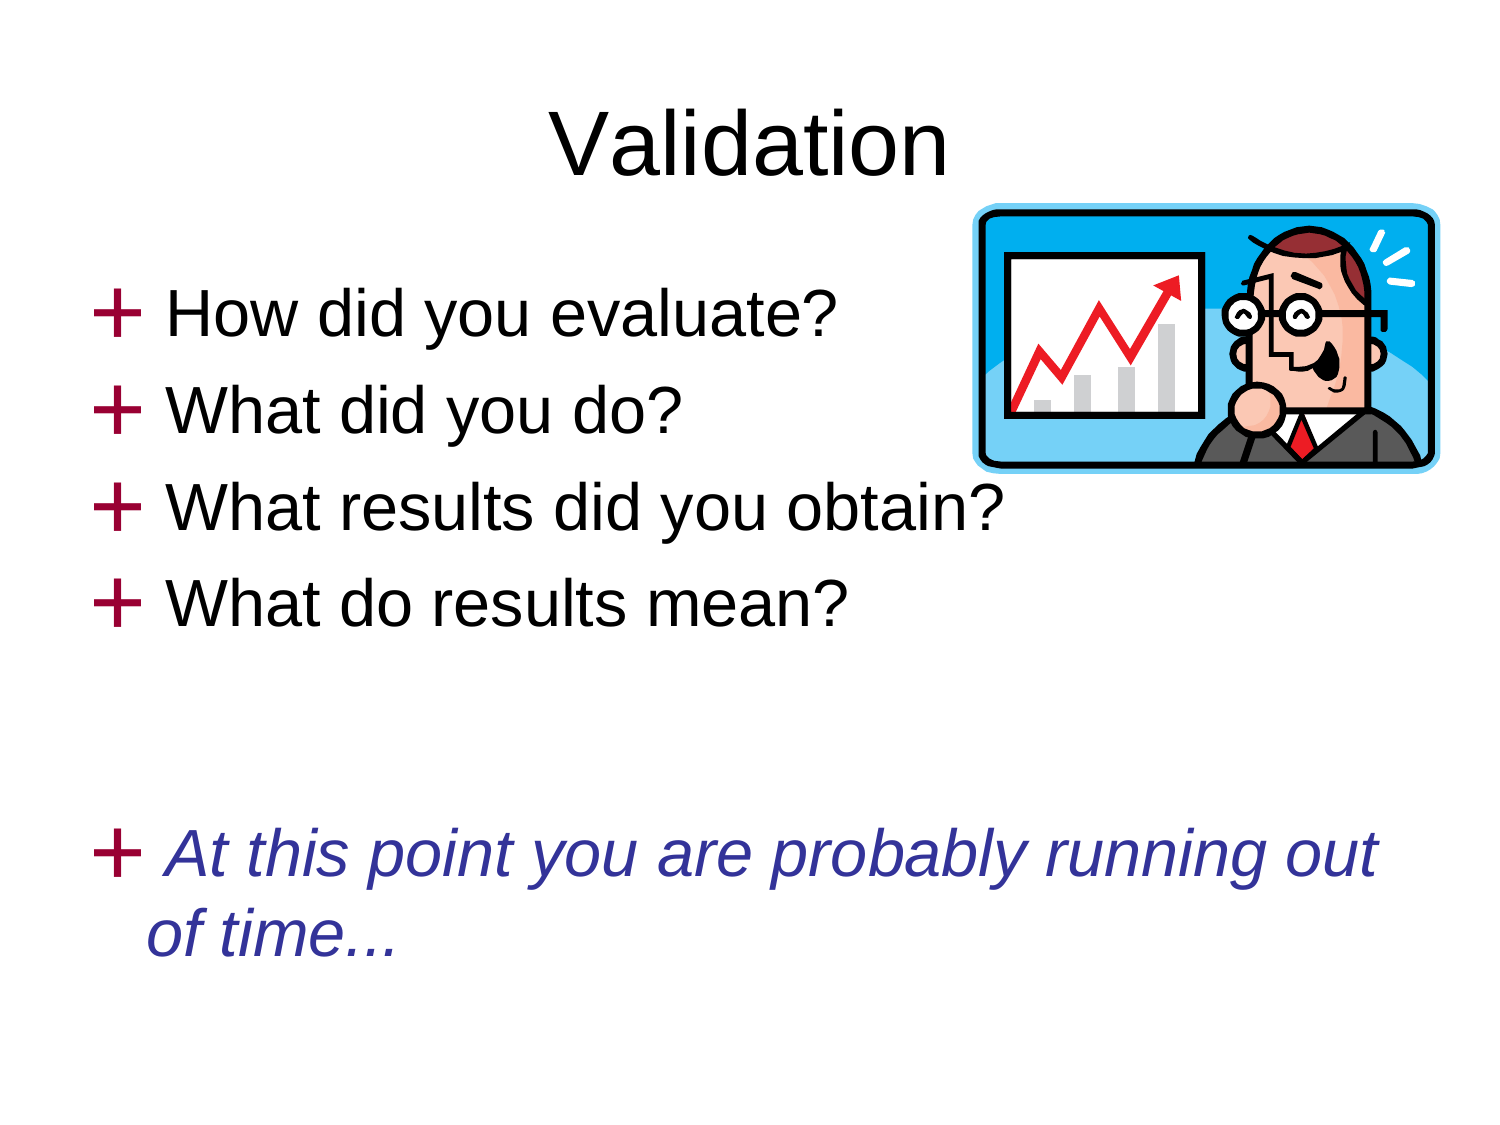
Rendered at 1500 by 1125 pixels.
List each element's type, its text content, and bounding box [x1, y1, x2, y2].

title Validation [75, 45, 1426, 233]
picture [972, 203, 1441, 474]
list How did you evaluate? What did you do? What results did you obtain? What do results mean? At this point you are probably running out of time... [75, 262, 1426, 1006]
